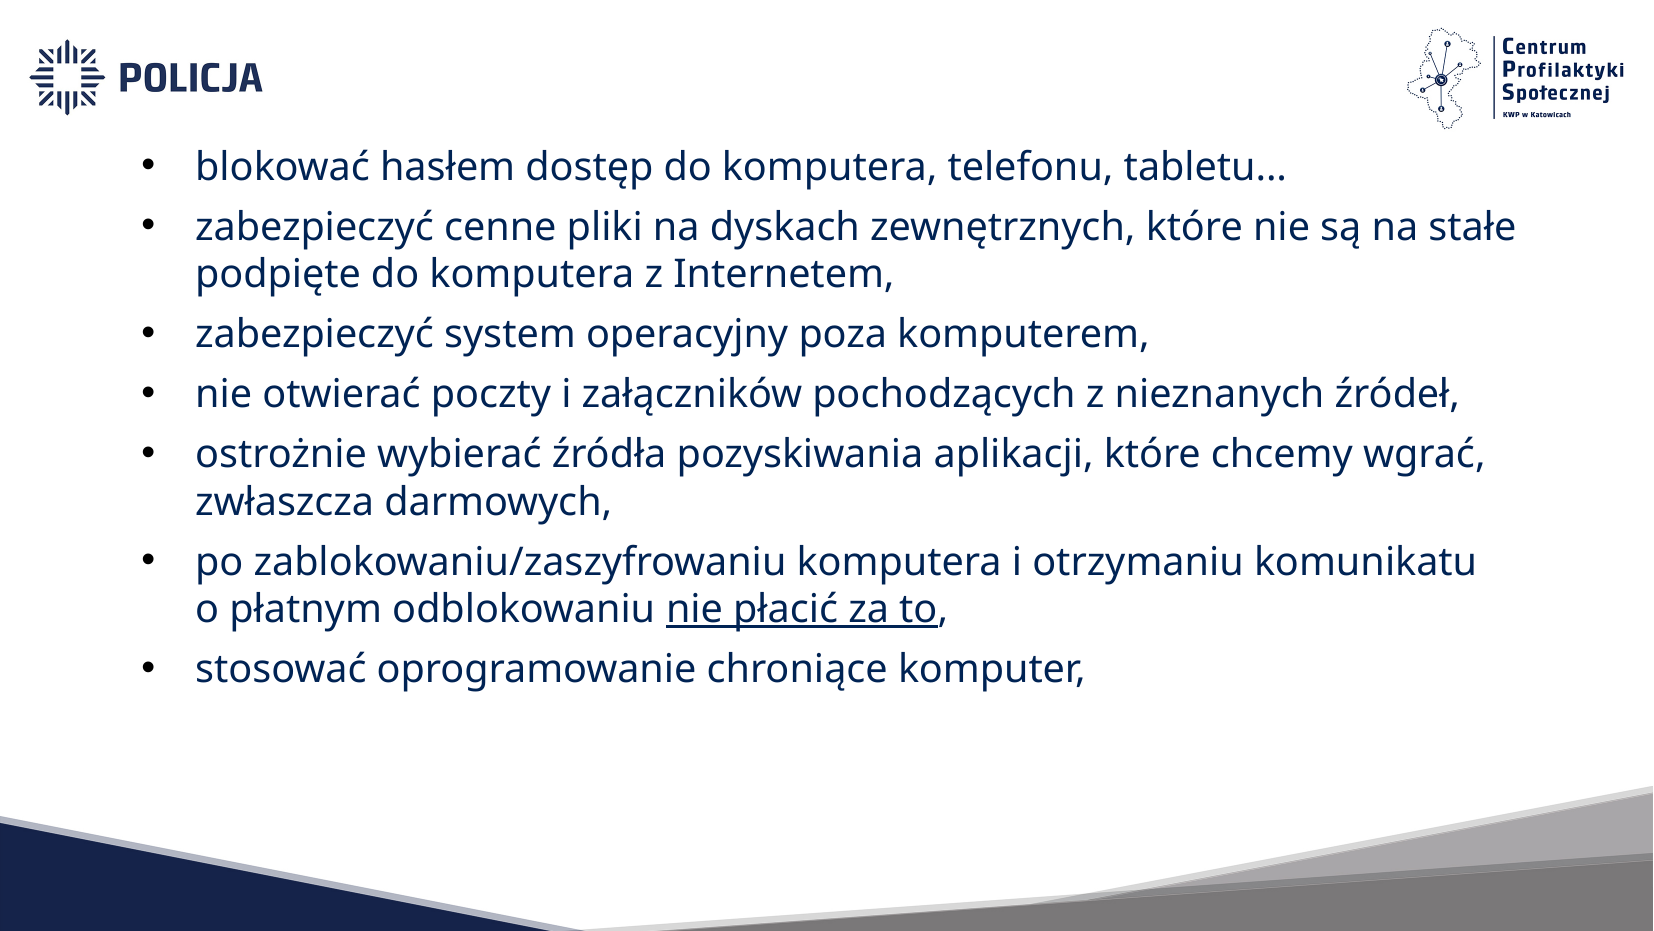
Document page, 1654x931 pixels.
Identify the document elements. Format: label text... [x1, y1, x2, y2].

text_box blokować hasłem dostęp do komputera, telefonu, tabletu... zabezpieczyć cenne pliki na dyskach zewnętrznych, które nie są na stałe podpięte do komputera z Internetem, zabezpieczyć system operacyjny poza komputerem, nie otwierać poczty i załączników pochodzących z nieznanych źródeł, ostrożnie wybierać źródła pozyskiwania aplikacji, które chcemy wgrać, zwłaszcza darmowych, po zablokowaniu/zaszyfrowaniu komputera i otrzymaniu komunikatu o płatnym odblokowaniu nie płacić za to, stosować oprogramowanie chroniące komputer, [126, 133, 1544, 931]
picture [0, 7, 1653, 931]
